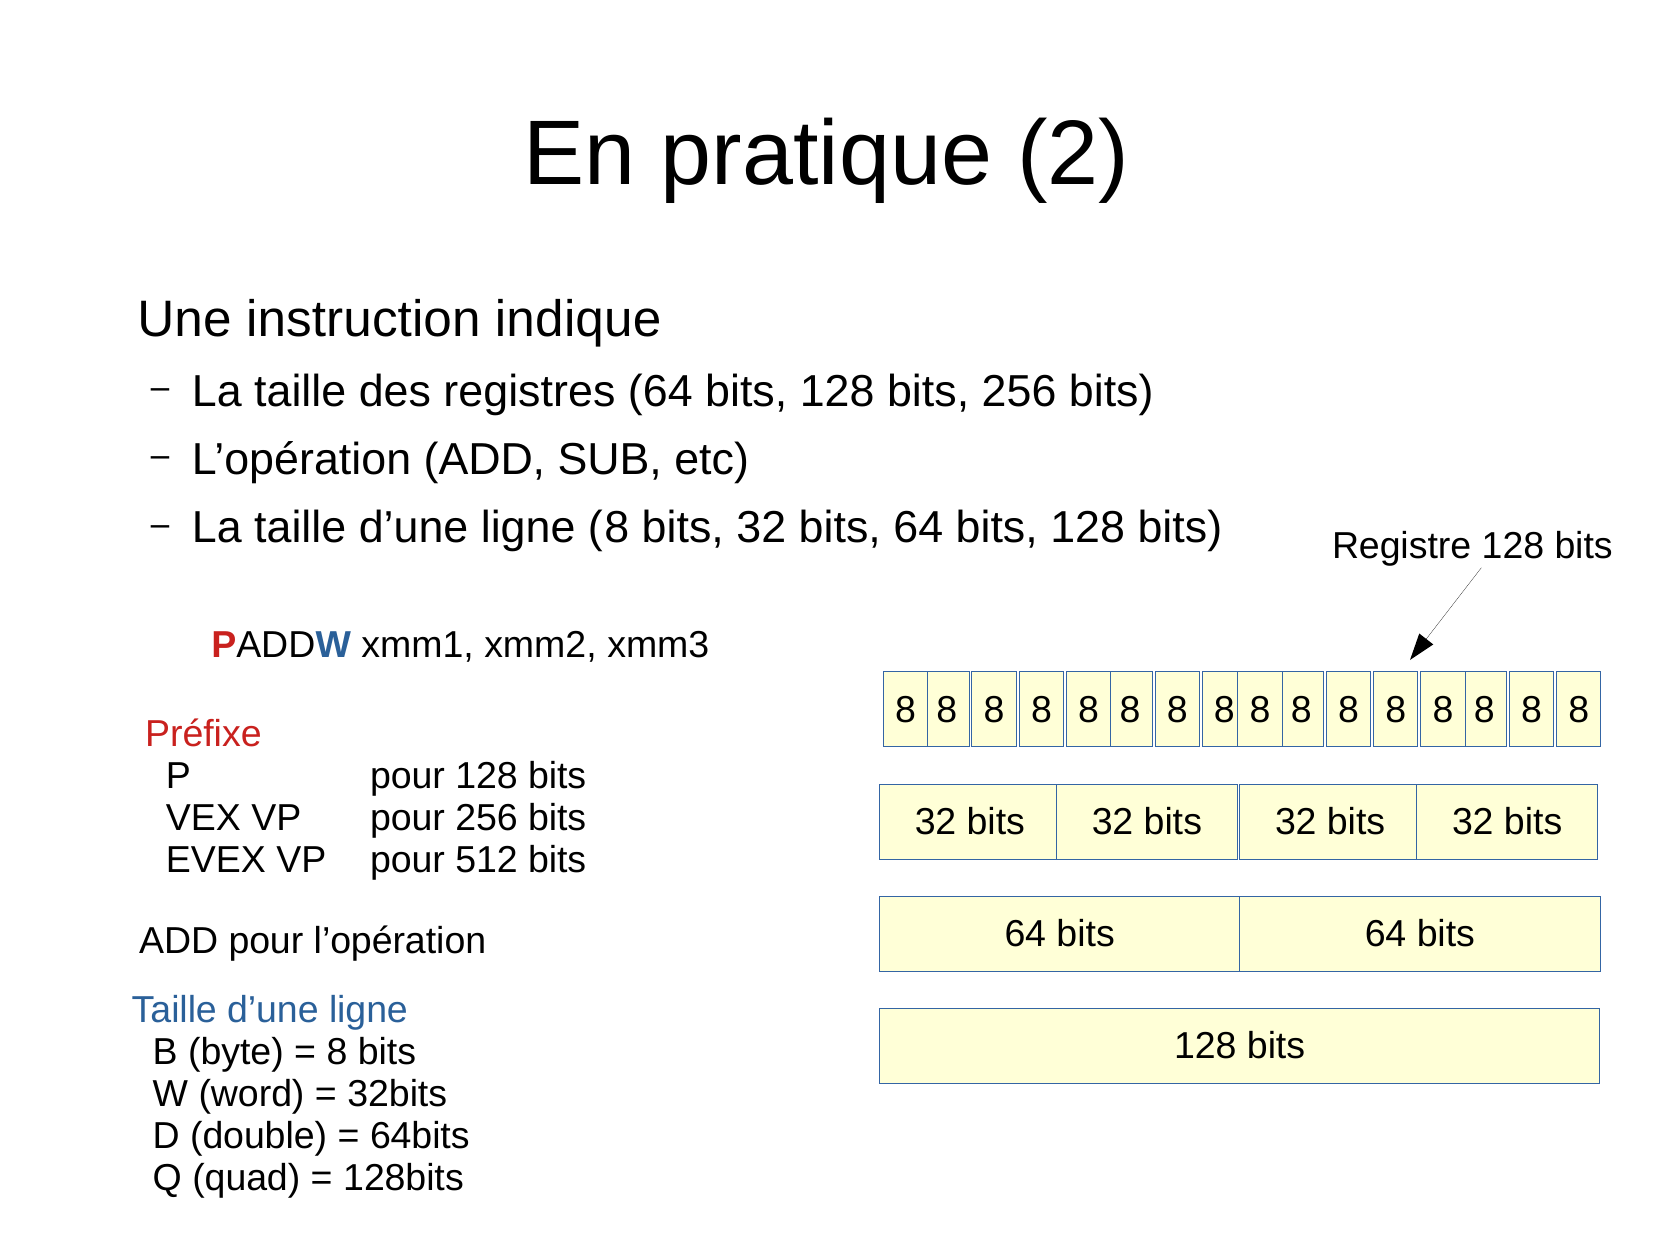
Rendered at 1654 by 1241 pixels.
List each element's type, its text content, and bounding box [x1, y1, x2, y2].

text_box 8 [1066, 671, 1111, 747]
text_box 32 bits [879, 784, 1056, 860]
text_box 8 [1155, 671, 1200, 747]
text_box ADD pour l’opération [124, 911, 502, 969]
text_box 8 [1283, 671, 1324, 747]
text_box 8 [1466, 671, 1507, 747]
text_box 8 [883, 671, 928, 747]
text_box 8 [928, 671, 970, 747]
text_box Préfixe P pour 128 bits VEX VP pour 256 bits EVEX VP pour 512 bits [130, 705, 623, 889]
text_box 32 bits [1239, 784, 1416, 860]
text_box 8 [1202, 671, 1237, 747]
text_box Taille d’une ligne B (byte) = 8 bits W (word) = 32bits D (double) = 64bits Q (quad) = 128bits [116, 981, 521, 1207]
text_box 8 [1556, 671, 1601, 747]
text_box 64 bits [1239, 896, 1601, 972]
text_box 8 [1111, 671, 1153, 747]
text_box Registre 128 bits [1317, 516, 1636, 574]
text_box 8 [1326, 671, 1371, 747]
text_box 8 [1420, 671, 1466, 747]
text_box 8 [1509, 671, 1554, 747]
text_box 8 [1019, 671, 1064, 747]
text_box PADDW xmm1, xmm2, xmm3 [196, 615, 725, 673]
text_box 8 [1237, 671, 1283, 747]
text_box 64 bits [879, 896, 1239, 972]
text_box 8 [1373, 671, 1418, 747]
text_box 8 [971, 671, 1017, 747]
text_box 128 bits [879, 1008, 1600, 1084]
title En pratique (2) [82, 49, 1571, 257]
list Une instruction indique La taille des registres (64 bits, 128 bits, 256 bits) L’opération (ADD, SUB, etc) La taille d’une ligne (8 bits, 32 bits, 64 bits, 128 bits) [82, 290, 1571, 556]
text_box 32 bits [1056, 784, 1238, 860]
text_box 32 bits [1416, 784, 1598, 860]
